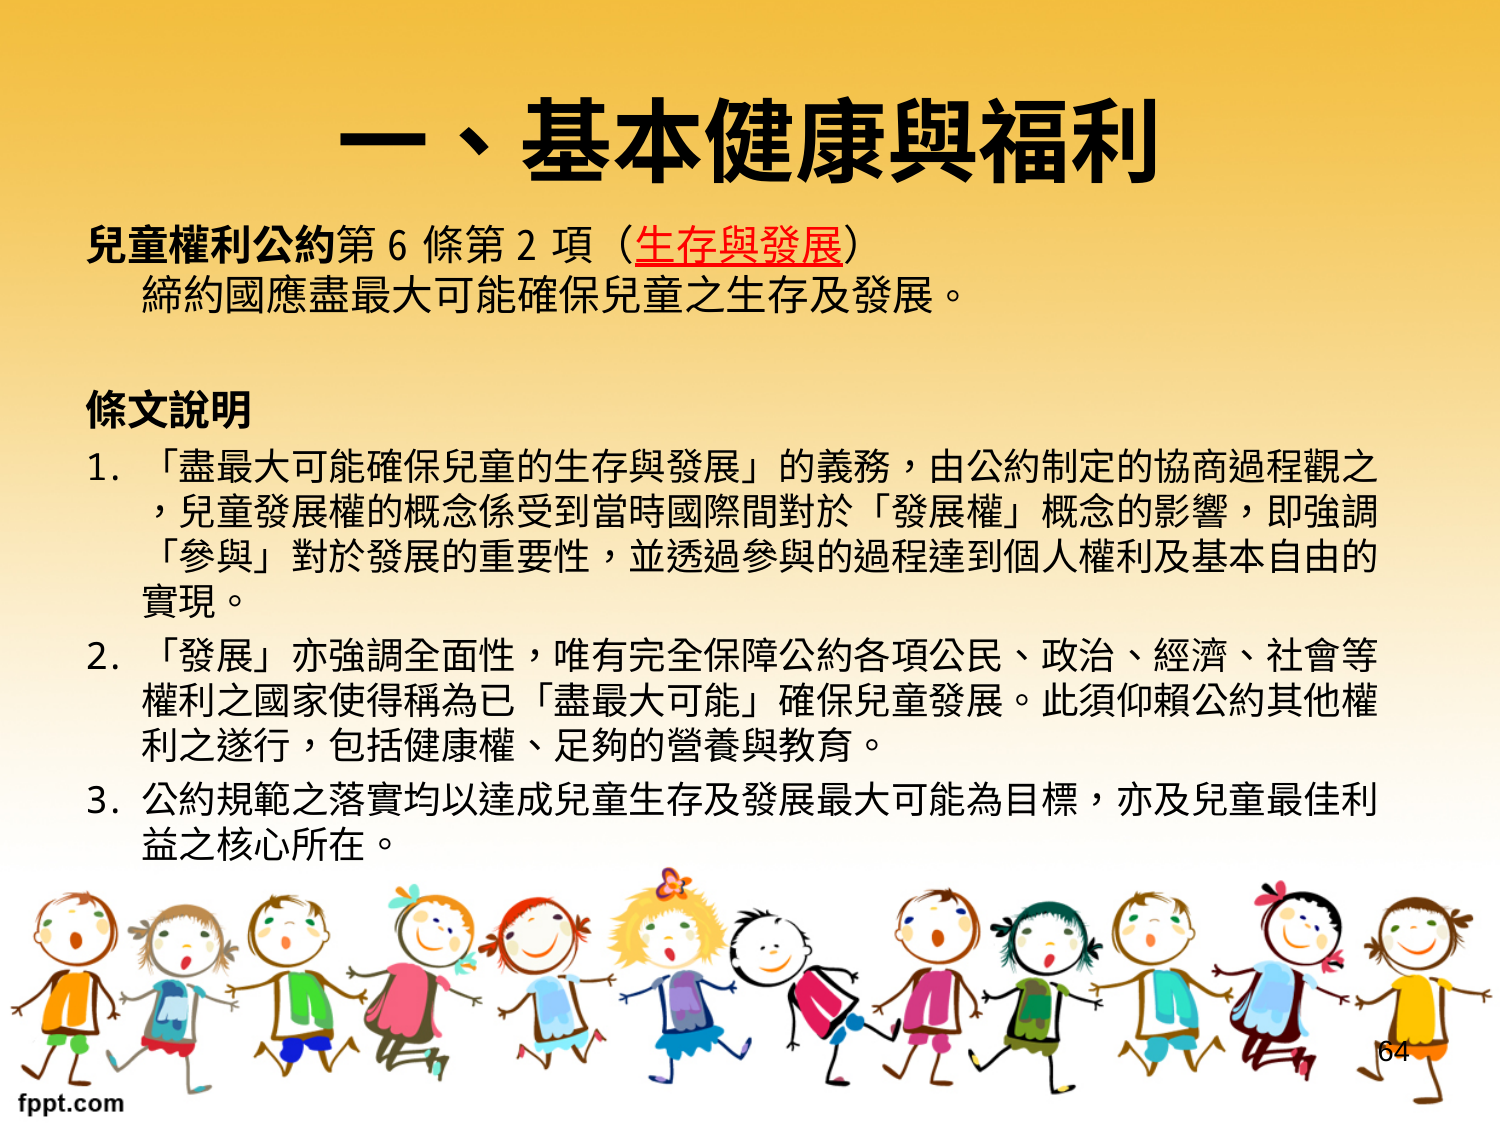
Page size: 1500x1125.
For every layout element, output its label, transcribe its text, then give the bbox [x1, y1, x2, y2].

list 兒童權利公約第6條第2項（生存與發展） 締約國應盡最大可能確保兒童之生存及發展。 條文說明 「盡最大可能確保兒童的生存與發展」的義務，由公約制定的協商過程觀之，兒童發展權的概念係受到當時國際間對於「發展權」概念的影響，即強調「參與」對於發展的重要性，並透過參與的過程達到個人權利及基本自由的實現。 「發展」亦強調全面性，唯有完全保障公約各項公民、政治、經濟、社會等權利之國家使得稱為已「盡最大可能」確保兒童發展。此須仰賴公約其他權利之遂行，包括健康權、足夠的營養與教育。 公約規範之落實均以達成兒童生存及發展最大可能為目標，亦及兒童最佳利益之核心所在。 [70, 210, 1421, 954]
title 一、基本健康與福利 [75, 45, 1426, 233]
picture [0, 0, 1500, 1125]
text_box <編號> [1074, 1024, 1426, 1103]
